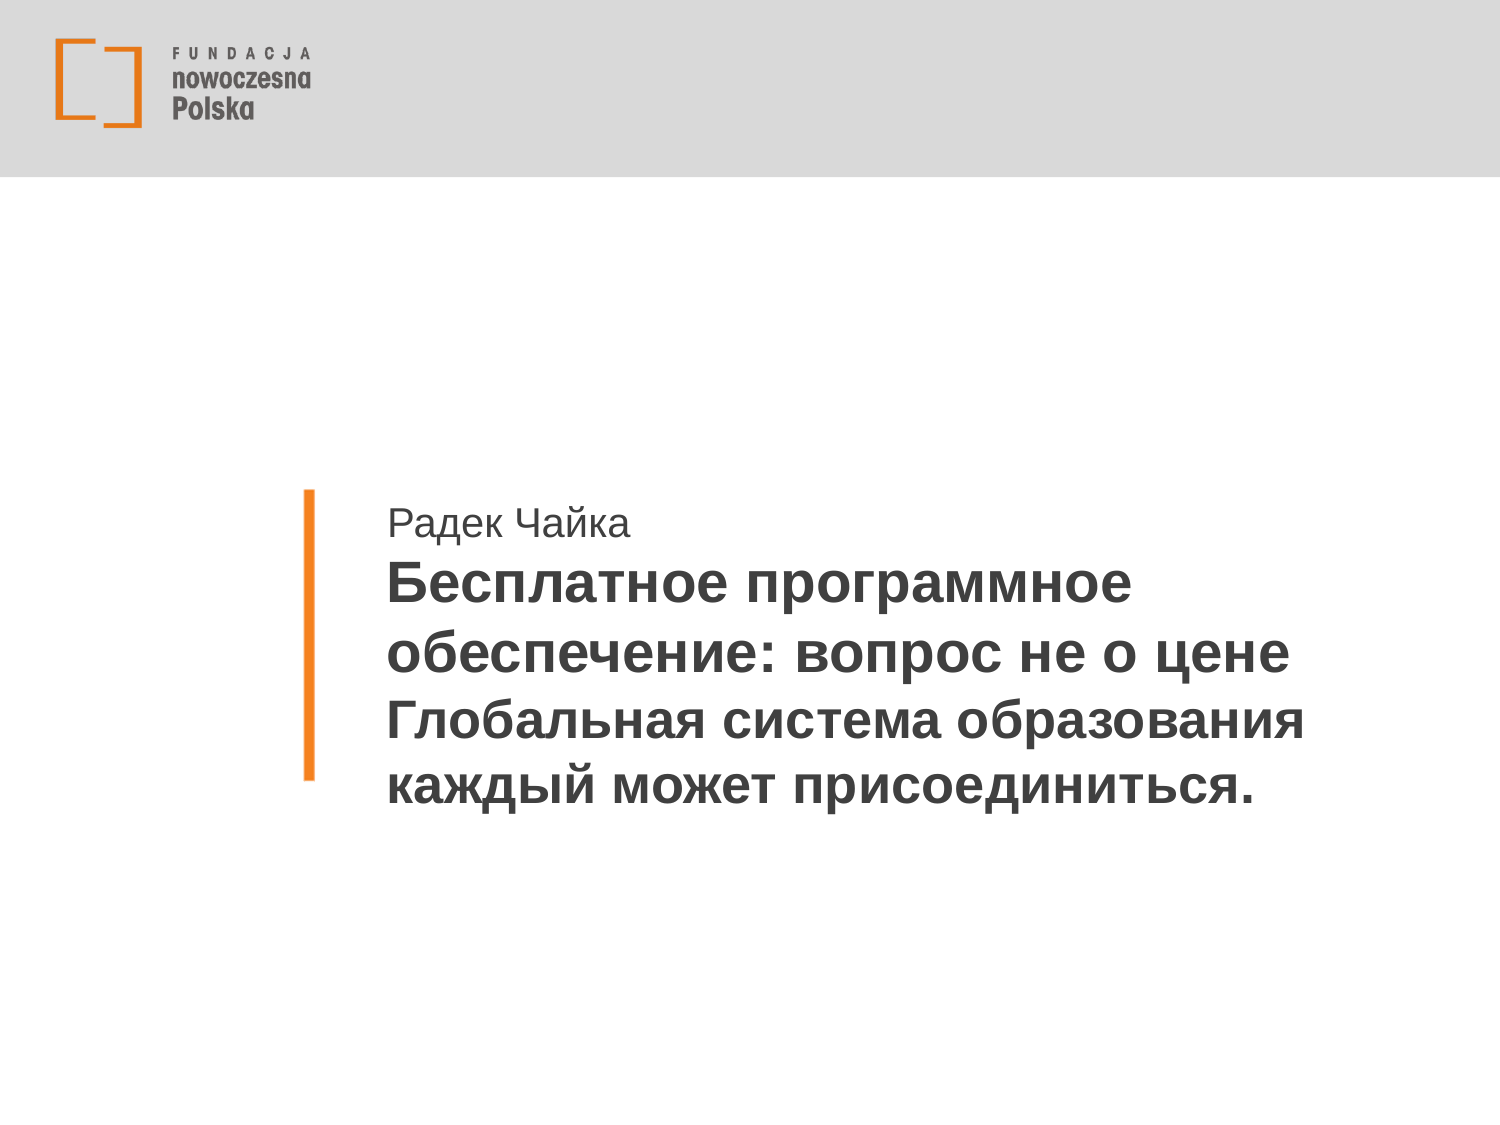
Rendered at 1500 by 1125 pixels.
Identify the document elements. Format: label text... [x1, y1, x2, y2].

text_box Бесплатное программное обеспечение: вопрос не о цене Глобальная система образования каждый может присоединиться. [371, 519, 1447, 839]
text_box Радек Чайка [371, 479, 857, 563]
picture [265, 444, 358, 811]
picture [53, 30, 313, 140]
text_box [0, 0, 1500, 178]
